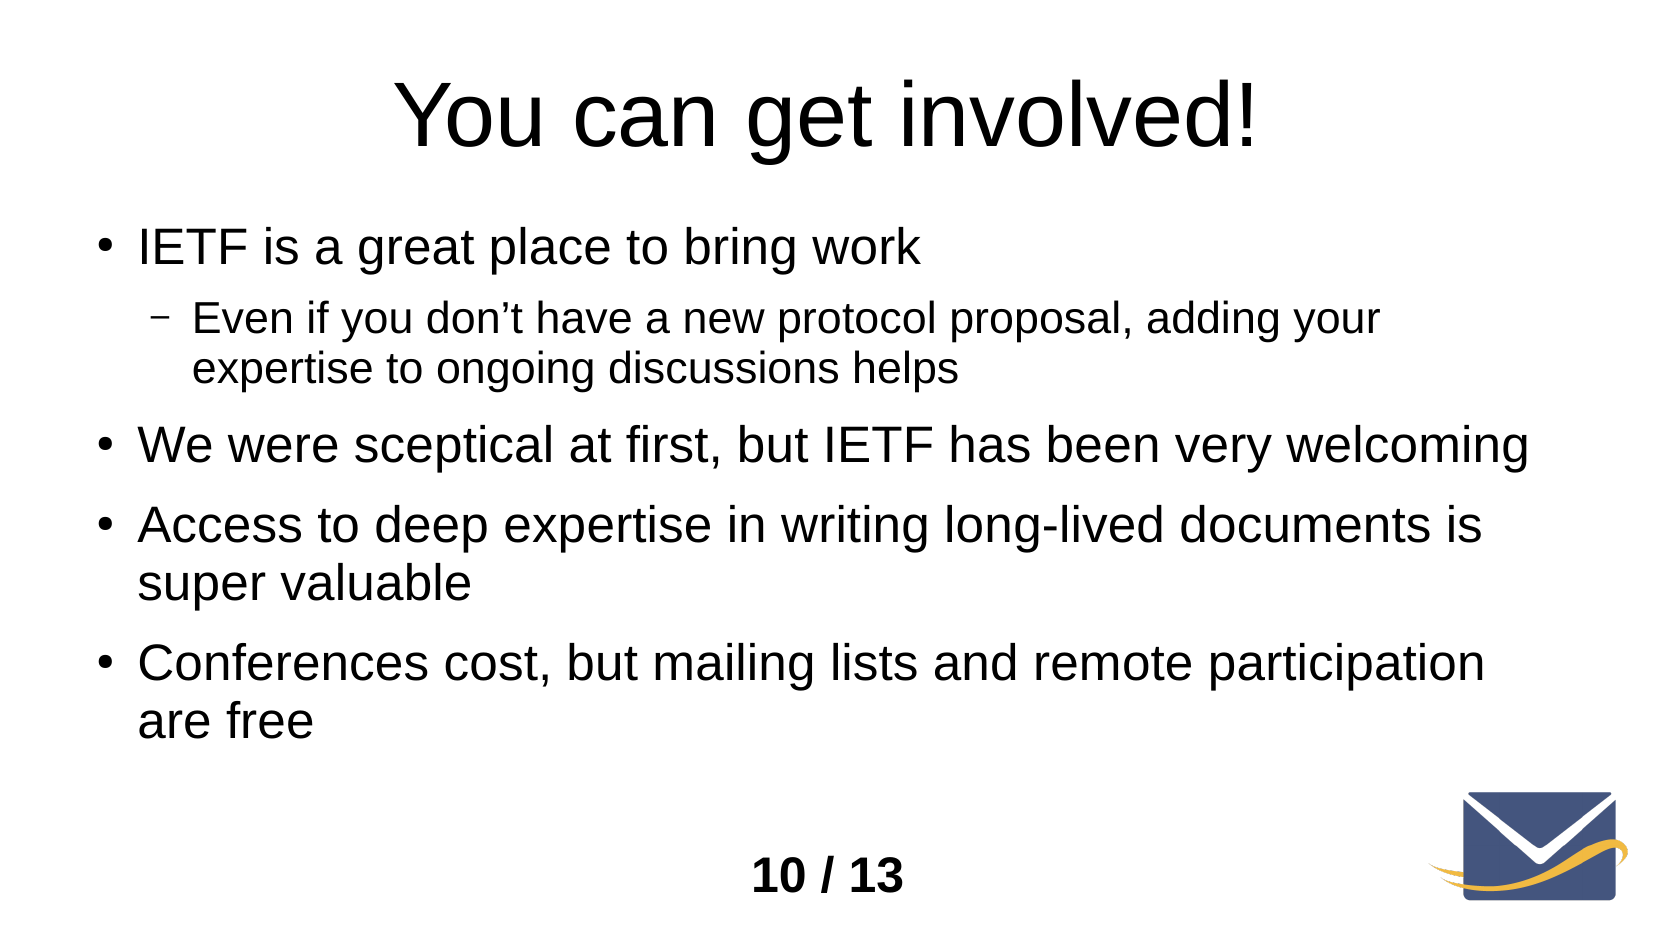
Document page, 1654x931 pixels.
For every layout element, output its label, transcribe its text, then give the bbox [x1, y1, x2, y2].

title You can get involved! [82, 37, 1571, 193]
list IETF is a great place to bring work Even if you don’t have a new protocol proposal, adding your expertise to ongoing discussions helps We were sceptical at first, but IETF has been very welcoming Access to deep expertise in writing long-lived documents is super valuable Conferences cost, but mailing lists and remote participation are free [82, 217, 1571, 758]
picture [1417, 746, 1654, 931]
